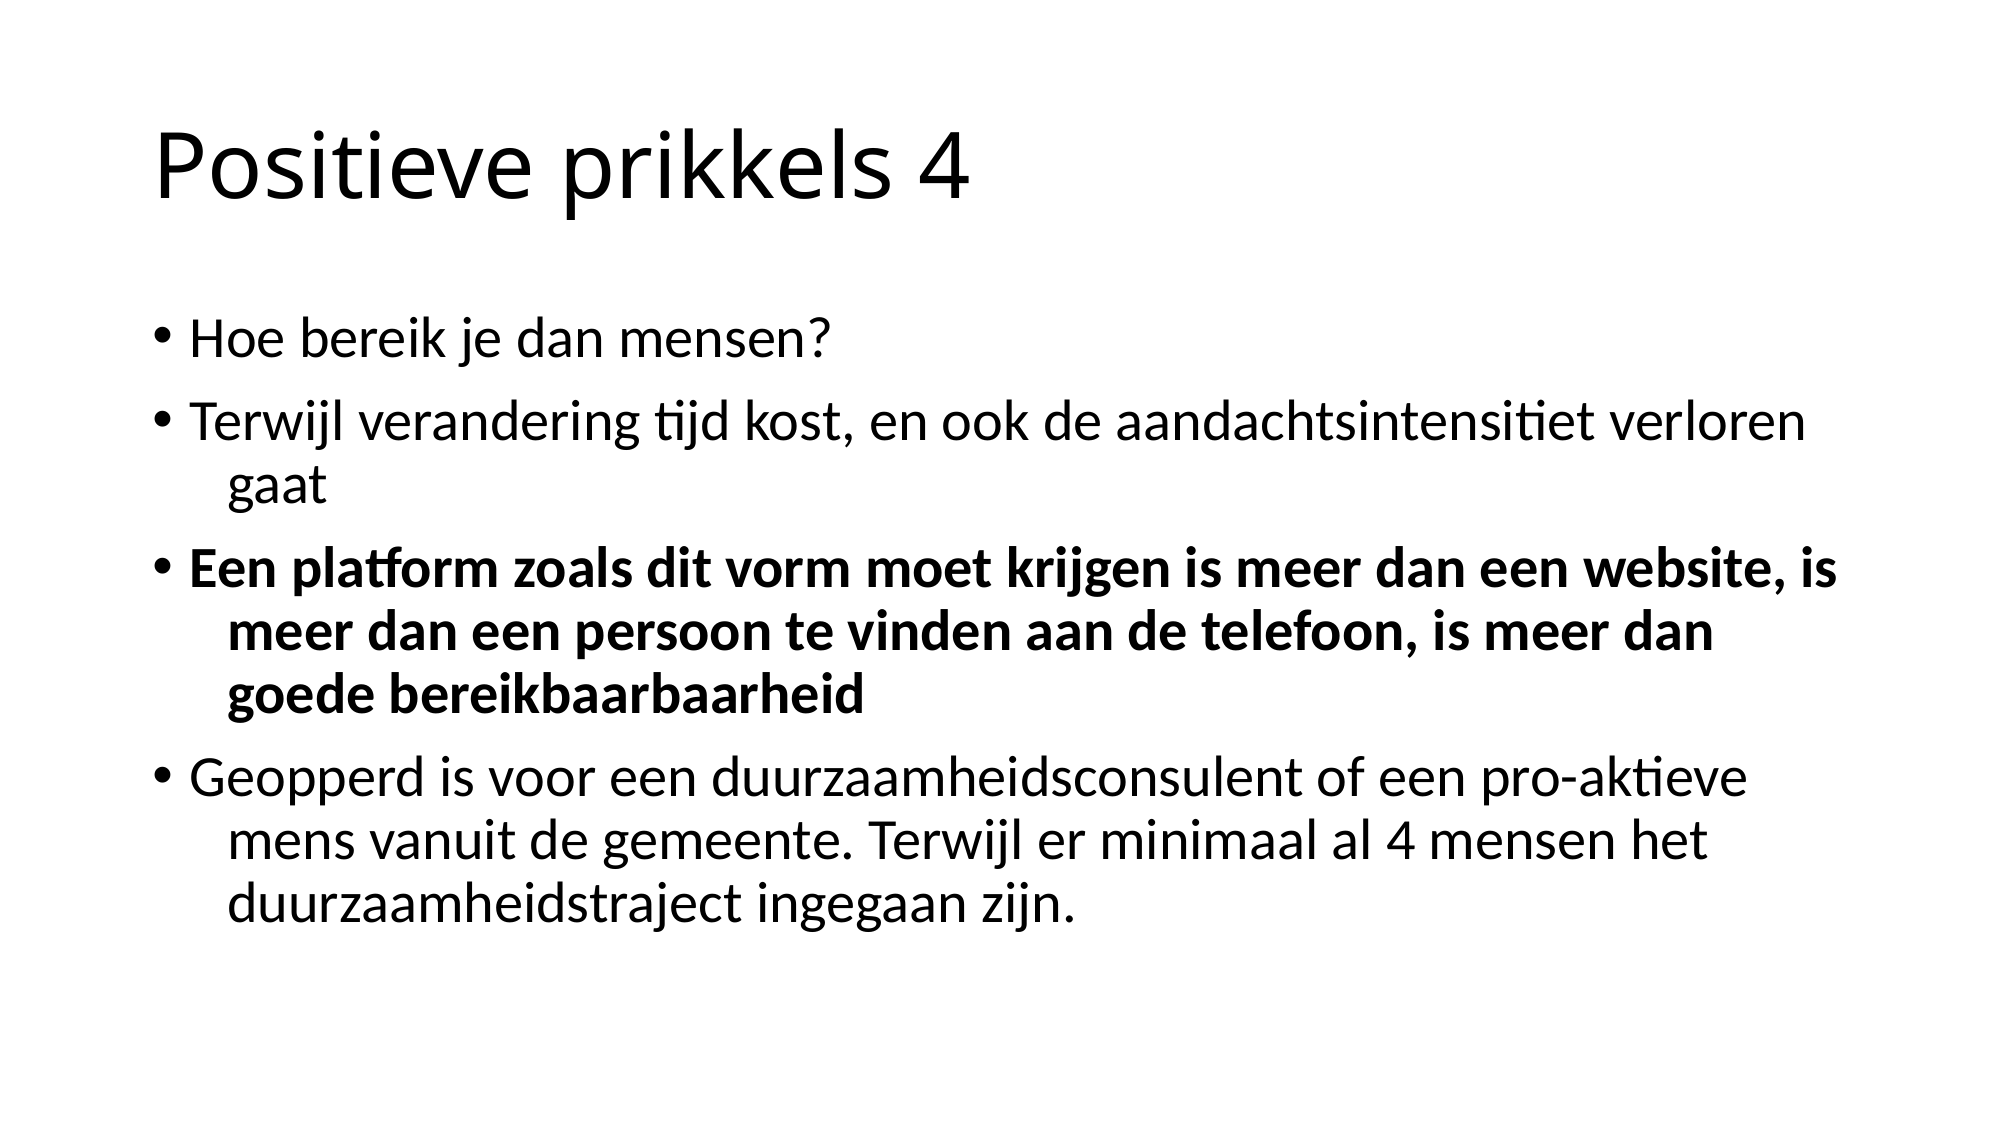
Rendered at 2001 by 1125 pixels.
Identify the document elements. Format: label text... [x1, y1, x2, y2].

list Hoe bereik je dan mensen? Terwijl verandering tijd kost, en ook de aandachtsintensitiet verloren gaat Een platform zoals dit vorm moet krijgen is meer dan een website, is meer dan een persoon te vinden aan de telefoon, is meer dan goede bereikbaarbaarheid Geopperd is voor een duurzaamheidsconsulent of een pro-aktieve mens vanuit de gemeente. Terwijl er minimaal al 4 mensen het duurzaamheidstraject ingegaan zijn. [137, 299, 1863, 1014]
title Positieve prikkels 4 [137, 59, 1863, 278]
